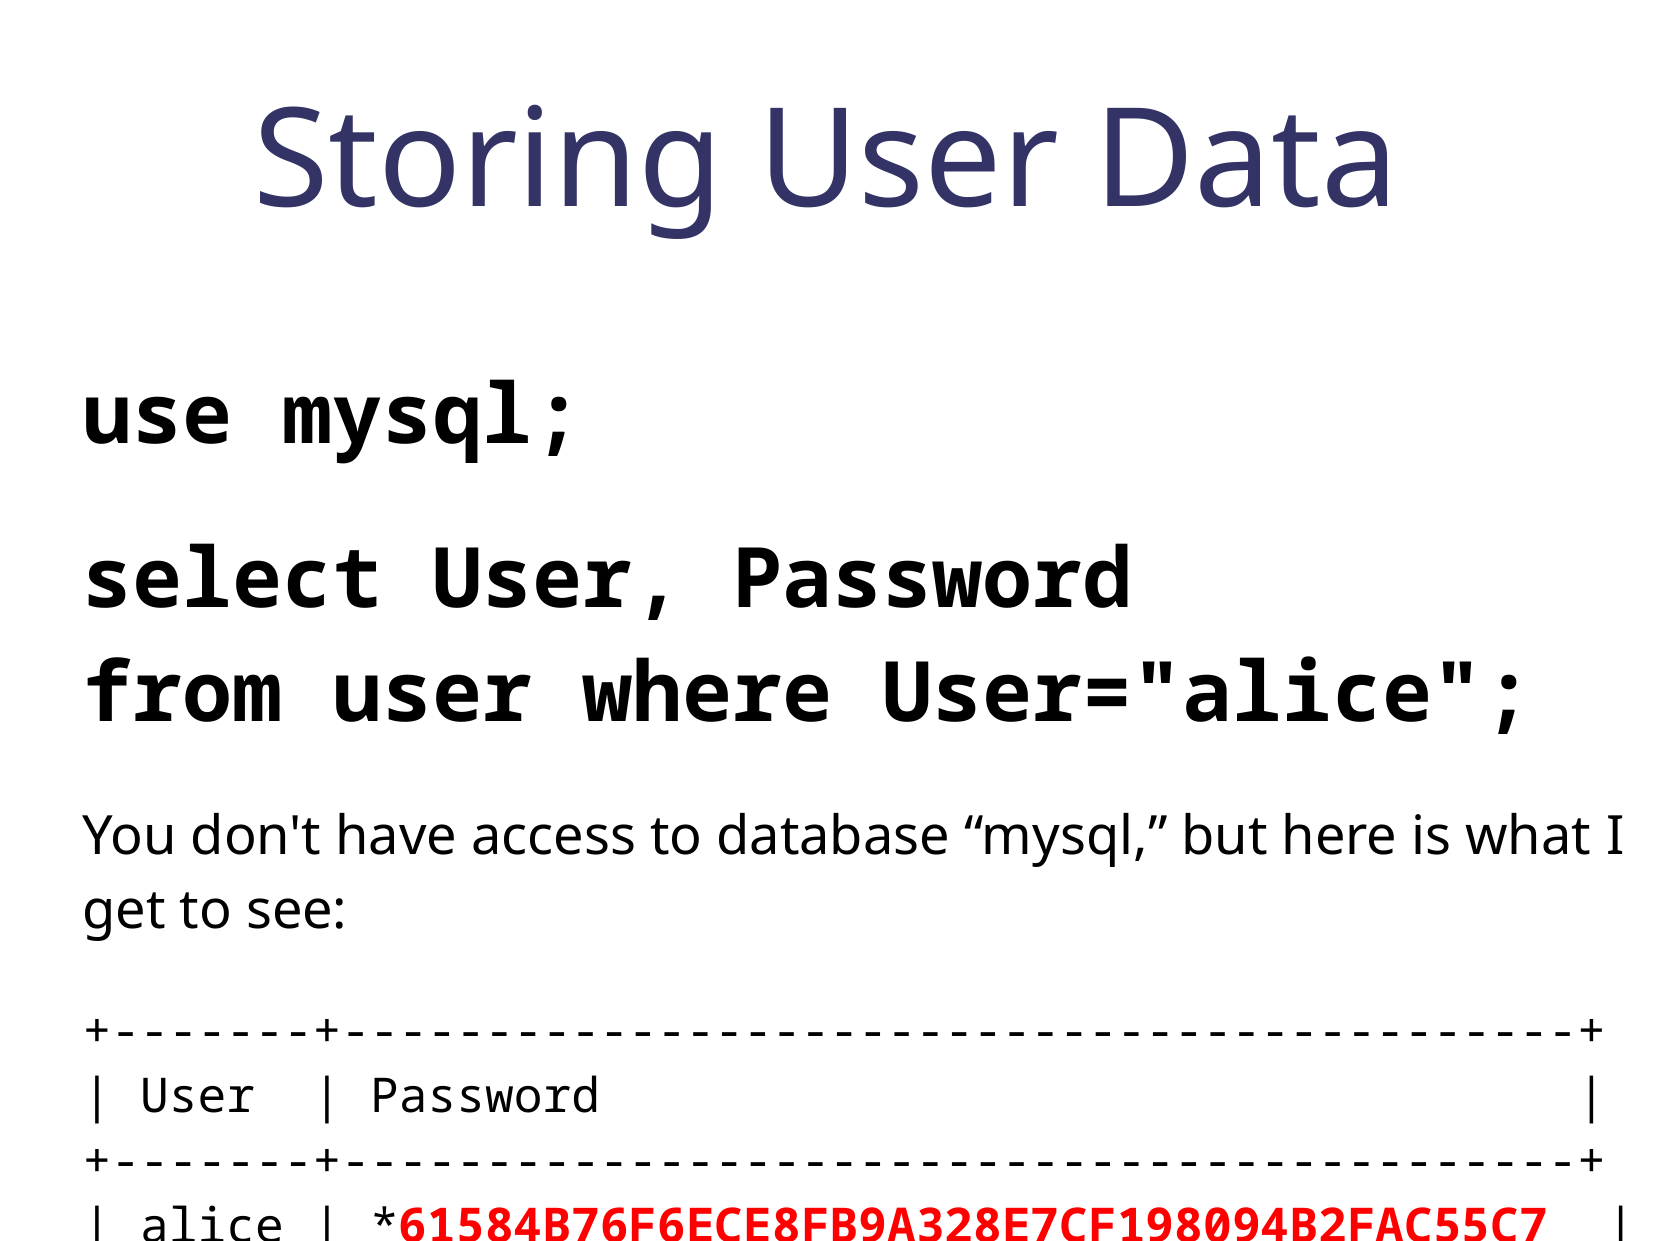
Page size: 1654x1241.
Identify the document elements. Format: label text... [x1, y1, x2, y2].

title Storing User Data [82, 56, 1571, 250]
subtitle use mysql; select User, Password from user where User="alice"; You don't have access to database “mysql,” but here is what I get to see: +-------+-------------------------------------------+ | User | Password | +-------+-------------------------------------------+ | alice | *61584B76F6ECE8FB9A328E7CF198094B2FAC55C7 | +-------+-------------------------------------------+ 1 row in set (0.00 sec) [82, 354, 1654, 1241]
